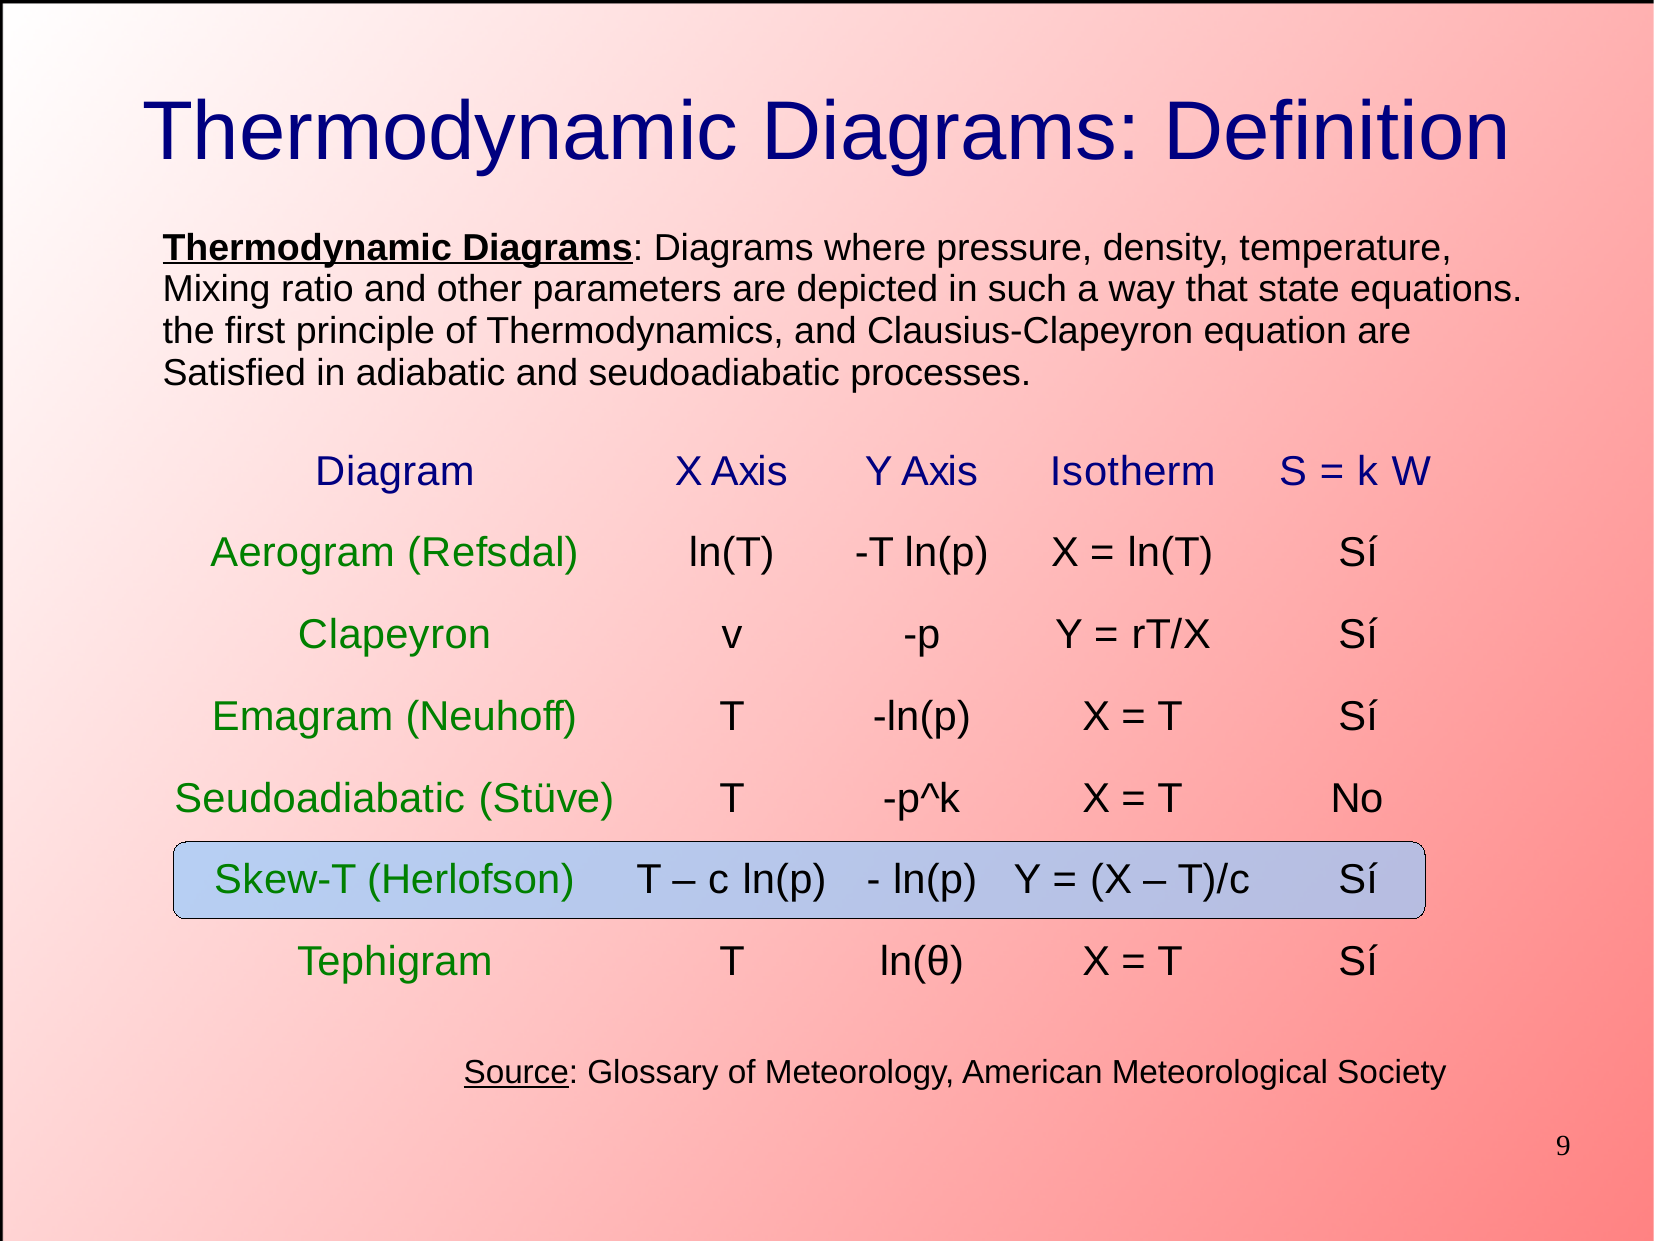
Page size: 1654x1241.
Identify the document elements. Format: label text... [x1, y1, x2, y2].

title Thermodynamic Diagrams: Definition [82, 57, 1572, 206]
text_box Thermodynamic Diagrams: Diagrams where pressure, density, temperature, Mixing ratio and other parameters are depicted in such a way that state equations. the first principle of Thermodynamics, and Clausius-Clapeyron equation are Satisfied in adiabatic and seudoadiabatic processes. [147, 218, 1541, 402]
chart [161, 414, 1461, 1096]
picture [0, 0, 1654, 1241]
